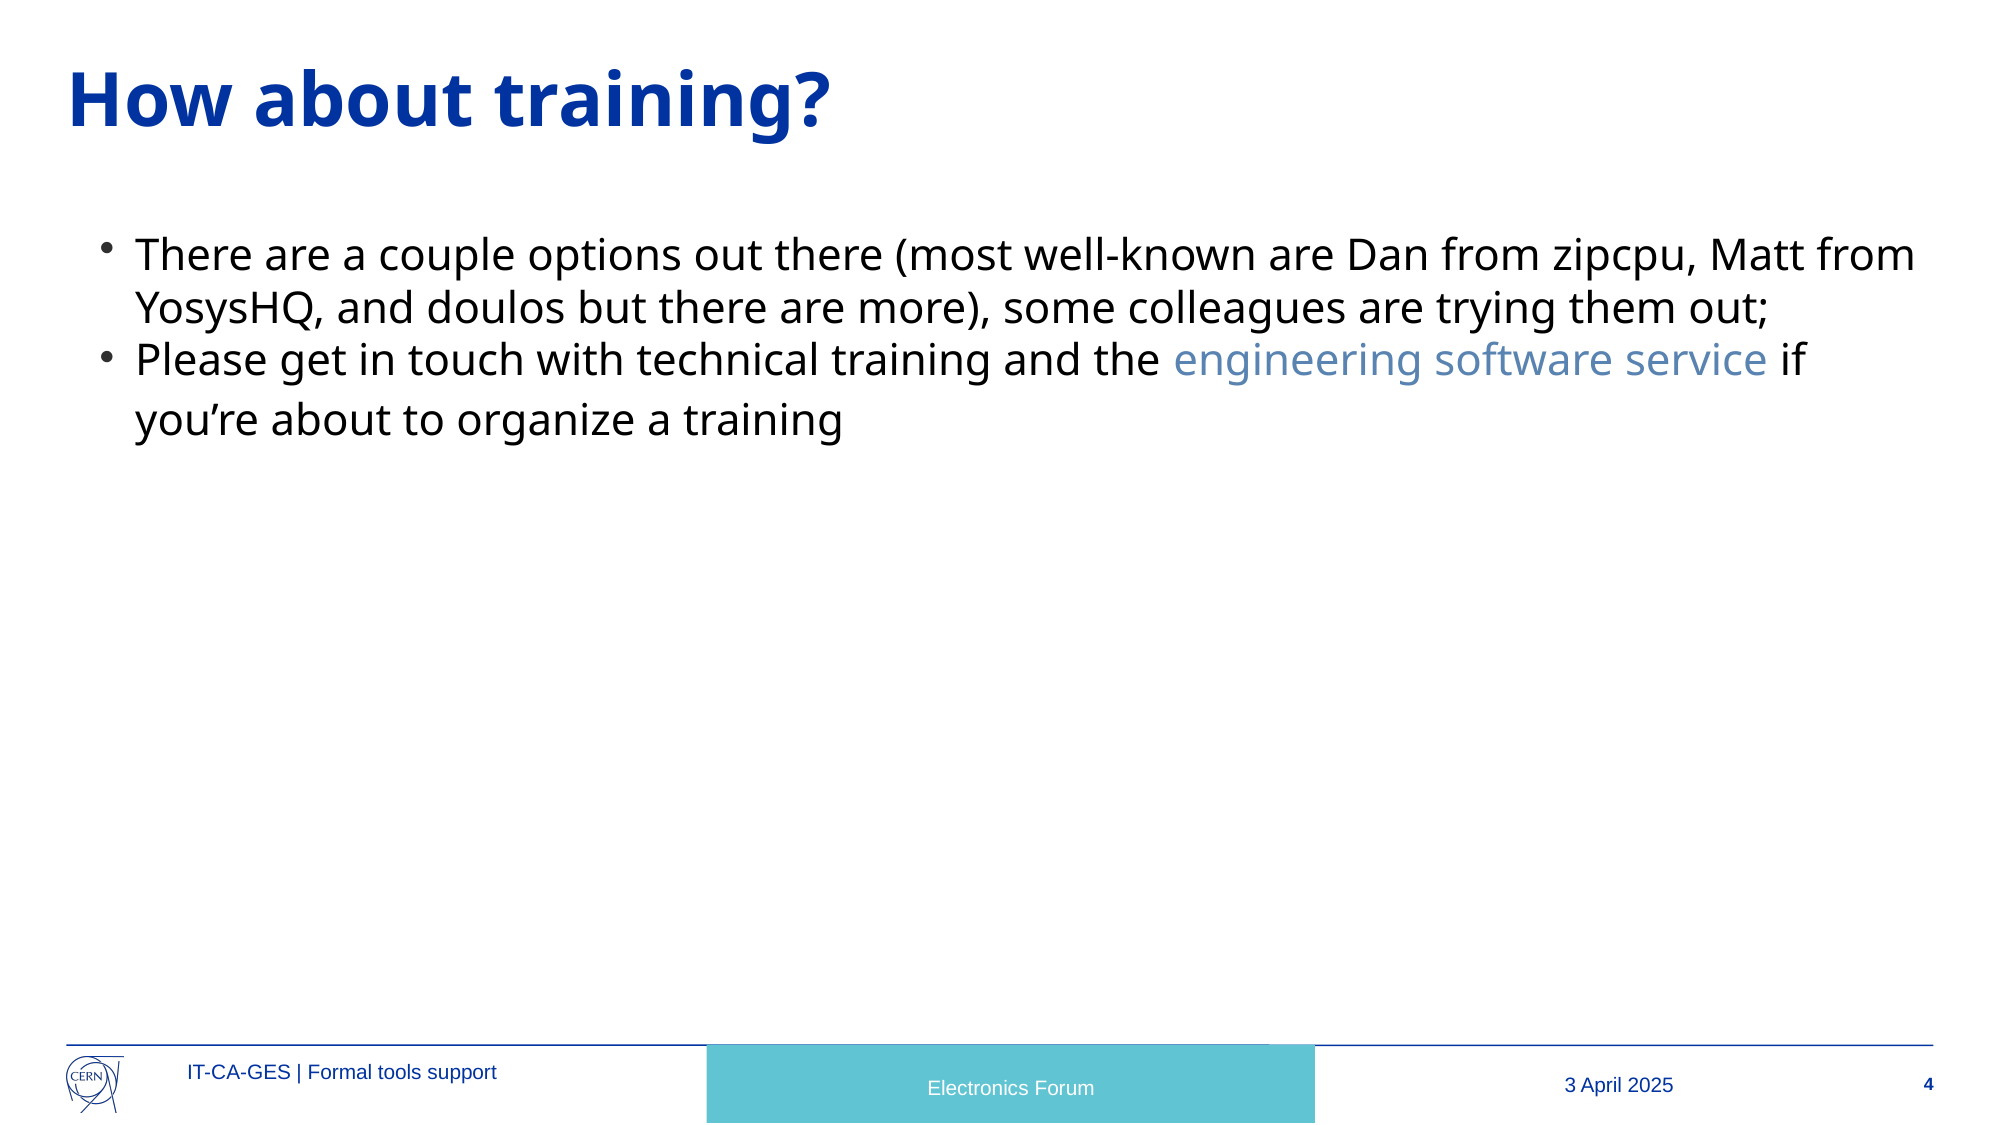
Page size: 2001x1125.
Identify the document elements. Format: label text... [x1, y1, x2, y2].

text_box There are a couple options out there (most well-known are Dan from zipcpu, Matt from YosysHQ, and doulos but there are more), some colleagues are trying them out; Please get in touch with technical training and the engineering software service if you’re about to organize a training [84, 211, 1939, 1017]
slide_number <number> [1822, 1053, 1934, 1114]
picture [66, 1056, 124, 1113]
title How about training? [66, 61, 1933, 212]
text_box 3 April 2025 [1473, 1053, 1765, 1114]
text_box IT-CA-GES | Formal tools support [187, 1053, 706, 1114]
text_box Electronics Forum [706, 1044, 1315, 1123]
